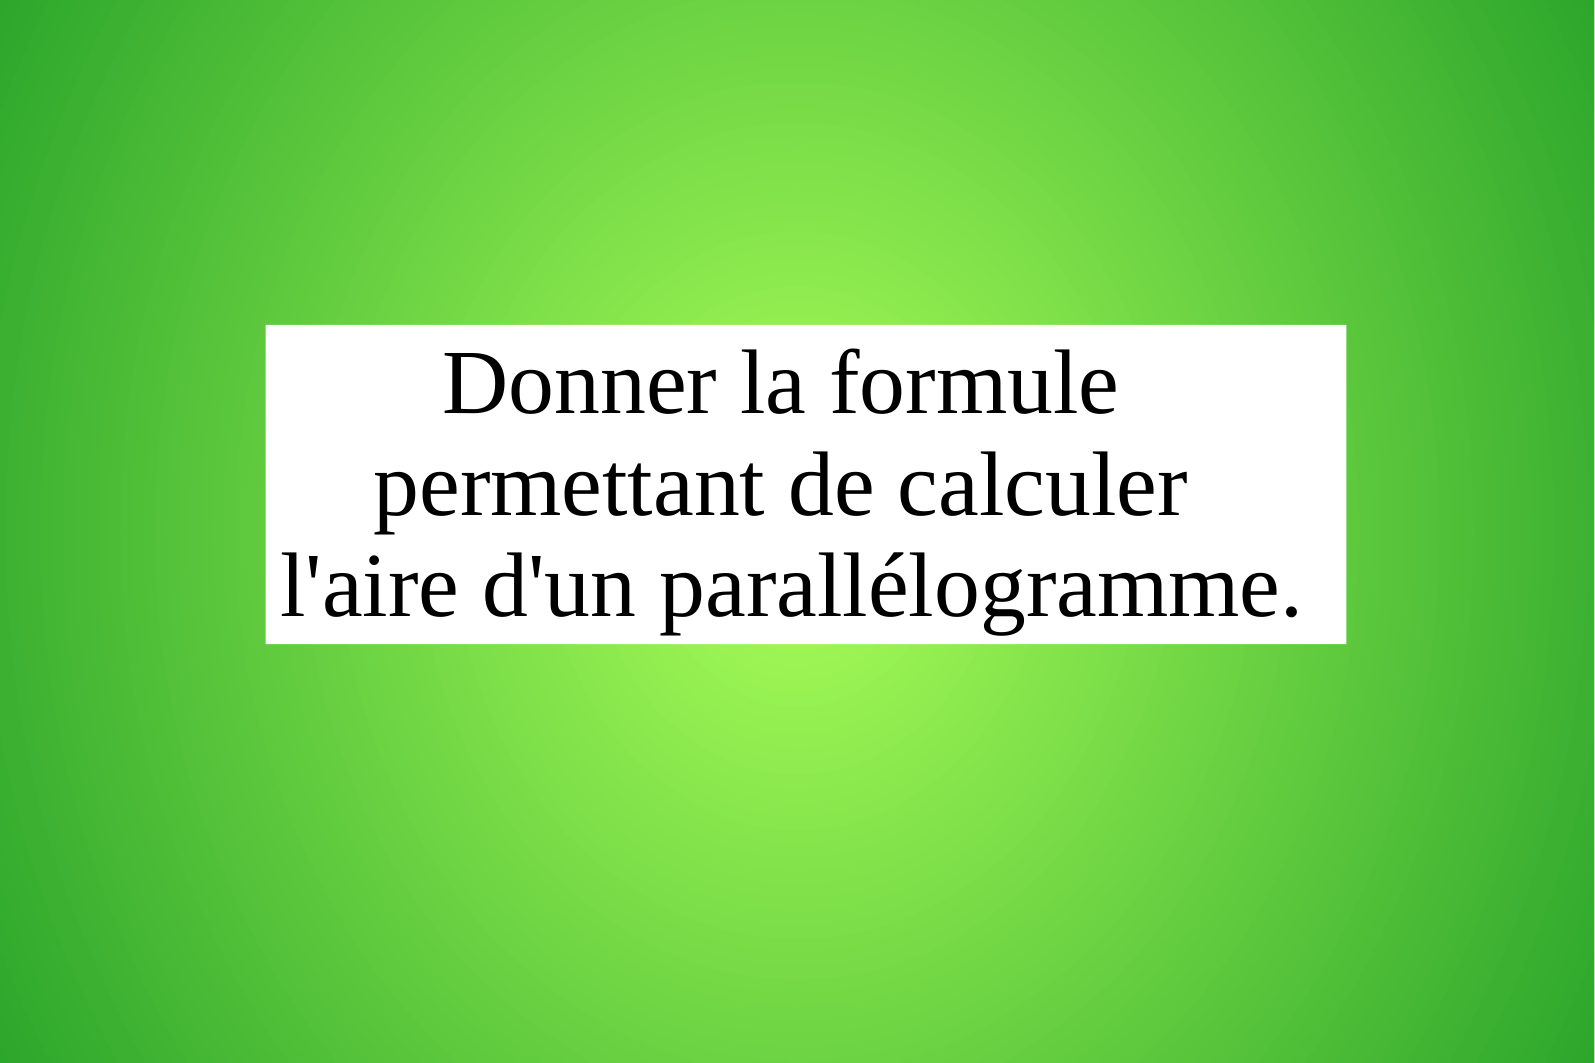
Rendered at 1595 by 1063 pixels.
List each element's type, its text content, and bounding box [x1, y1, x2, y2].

picture [0, 0, 1595, 1063]
text_box Donner la formule permettant de calculer l'aire d'un parallélogramme. [265, 324, 1347, 645]
